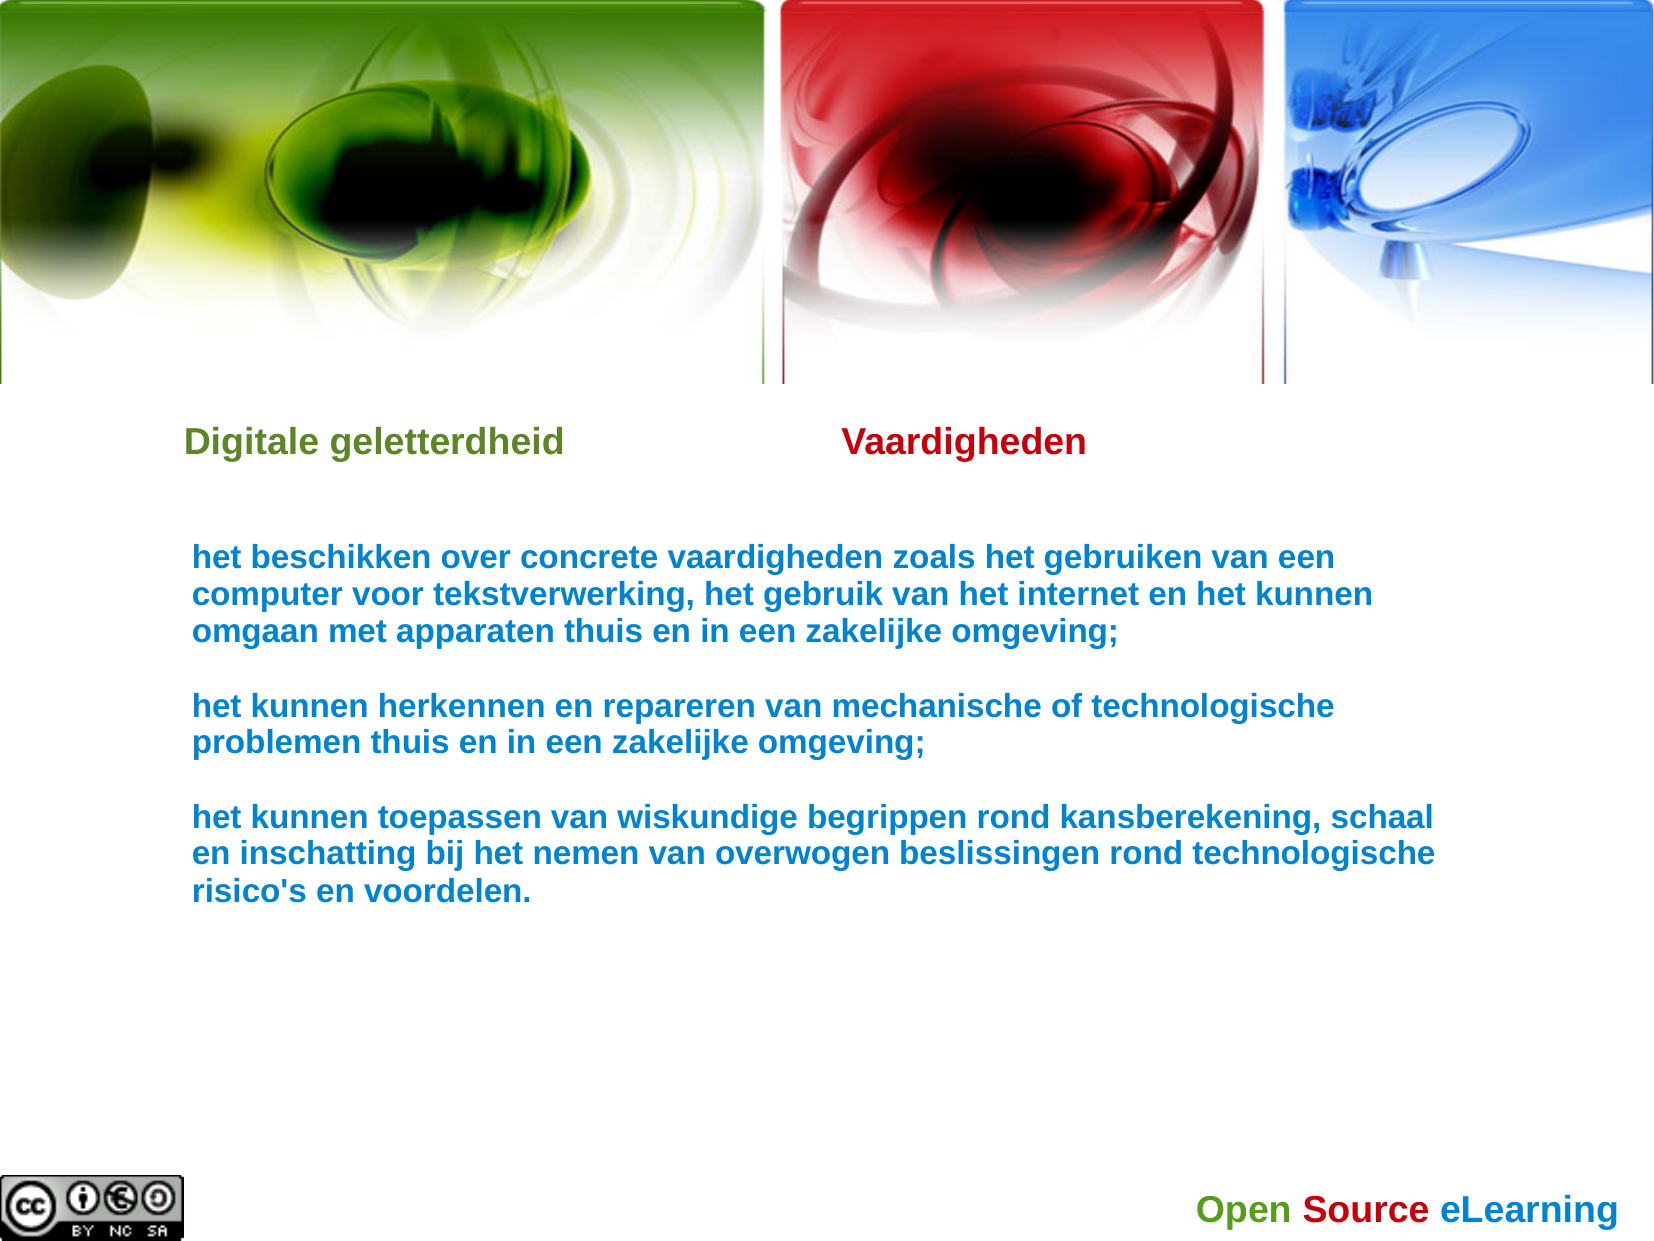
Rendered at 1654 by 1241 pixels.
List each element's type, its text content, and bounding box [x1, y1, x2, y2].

text_box Vaardigheden [826, 413, 1216, 472]
picture [0, 1175, 184, 1241]
text_box Digitale geletterdheid [169, 413, 650, 472]
picture [0, 0, 1654, 384]
text_box het beschikken over concrete vaardigheden zoals het gebruiken van een computer voor tekstverwerking, het gebruik van het internet en het kunnen omgaan met apparaten thuis en in een zakelijke omgeving; het kunnen herkennen en repareren van mechanische of technologische problemen thuis en in een zakelijke omgeving; het kunnen toepassen van wiskundige begrippen rond kansberekening, schaal en inschatting bij het nemen van overwogen beslissingen rond technologische risico's en voordelen. [177, 531, 1453, 929]
text_box Open Source eLearning [1181, 1181, 1654, 1240]
